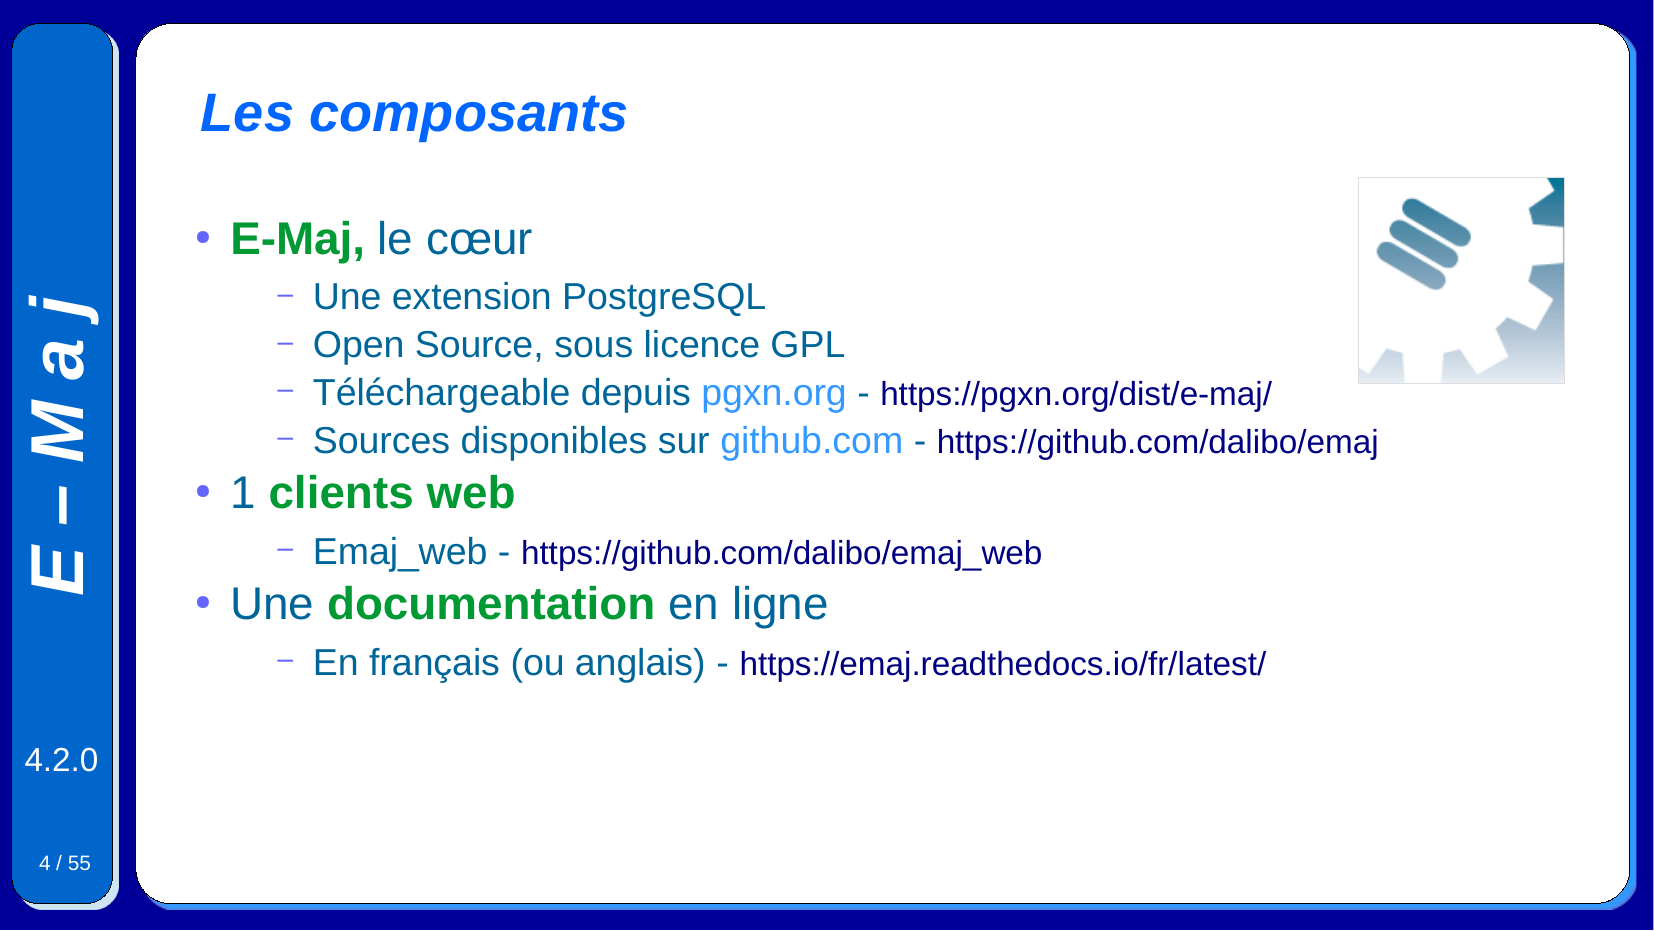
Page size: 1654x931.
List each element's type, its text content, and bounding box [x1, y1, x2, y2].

picture [1358, 177, 1565, 384]
title Les composants [200, 34, 1575, 191]
list E-Maj, le cœur Une extension PostgreSQL Open Source, sous licence GPL Téléchargeable depuis pgxn.org - https://pgxn.org/dist/e-maj/ Sources disponibles sur github.com - https://github.com/dalibo/emaj 1 clients web Emaj_web - https://github.com/dalibo/emaj_web Une documentation en ligne En français (ou anglais) - https://emaj.readthedocs.io/fr/latest/ [177, 212, 1587, 804]
